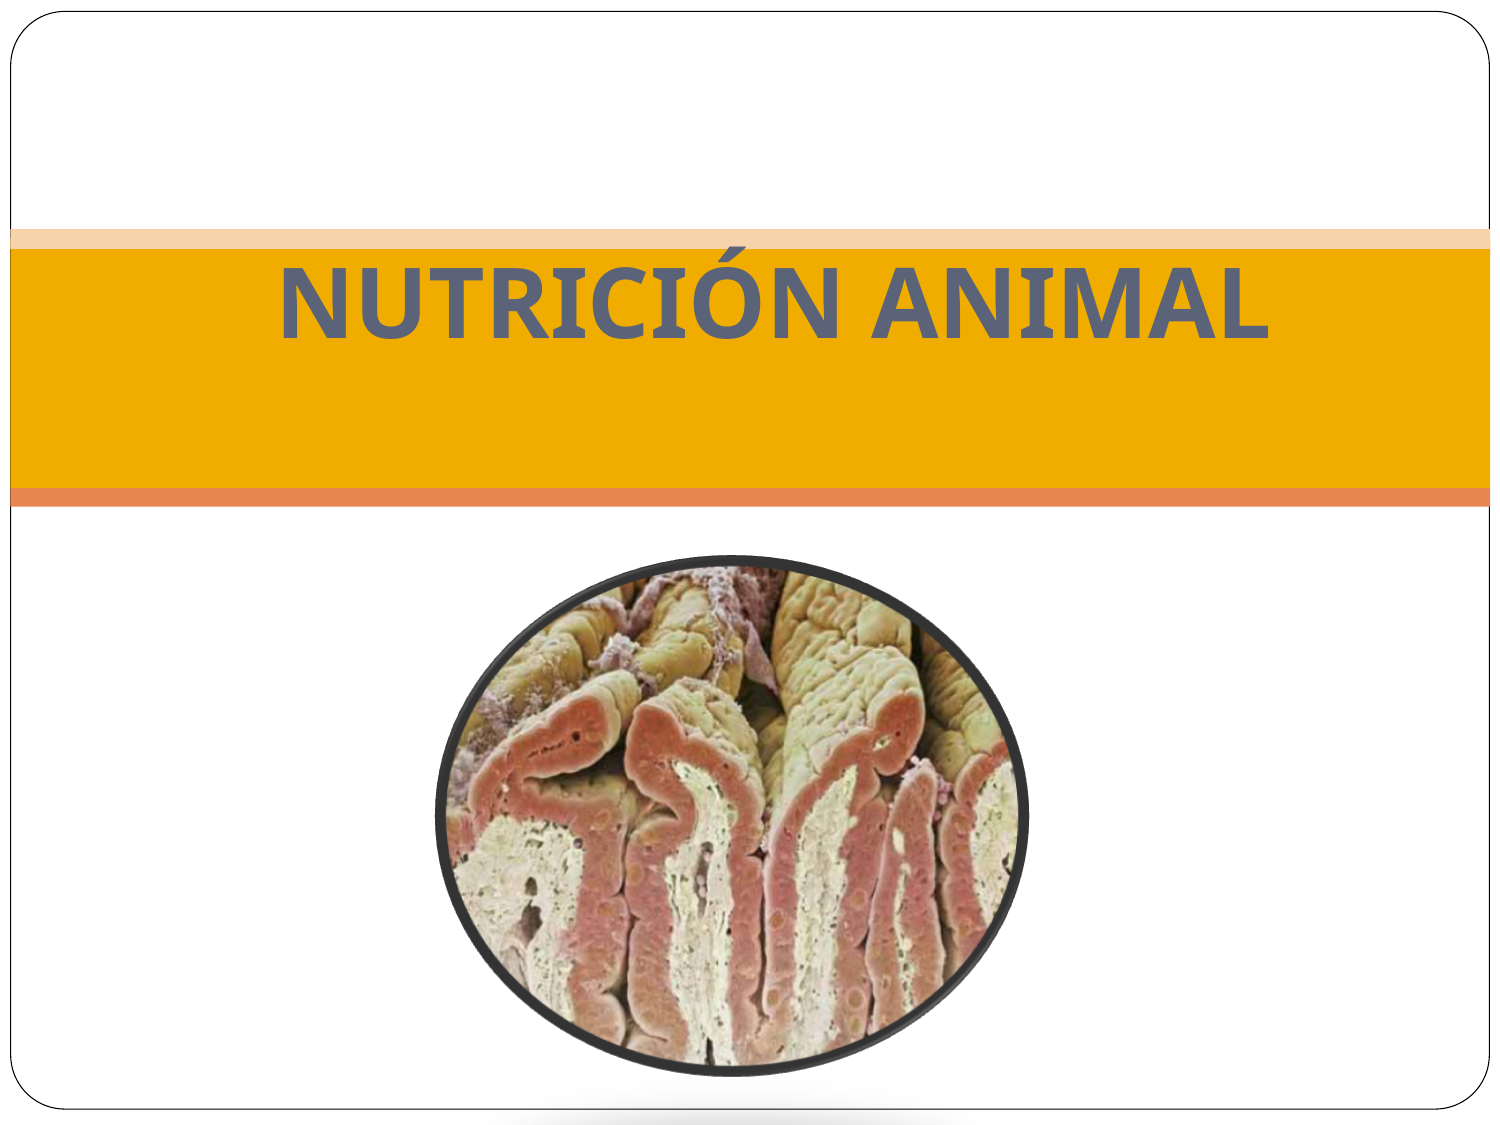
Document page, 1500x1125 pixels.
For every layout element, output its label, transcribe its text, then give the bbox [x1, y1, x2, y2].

picture [430, 553, 1034, 1125]
text_box NUTRICIÓN ANIMAL [147, 255, 1400, 472]
